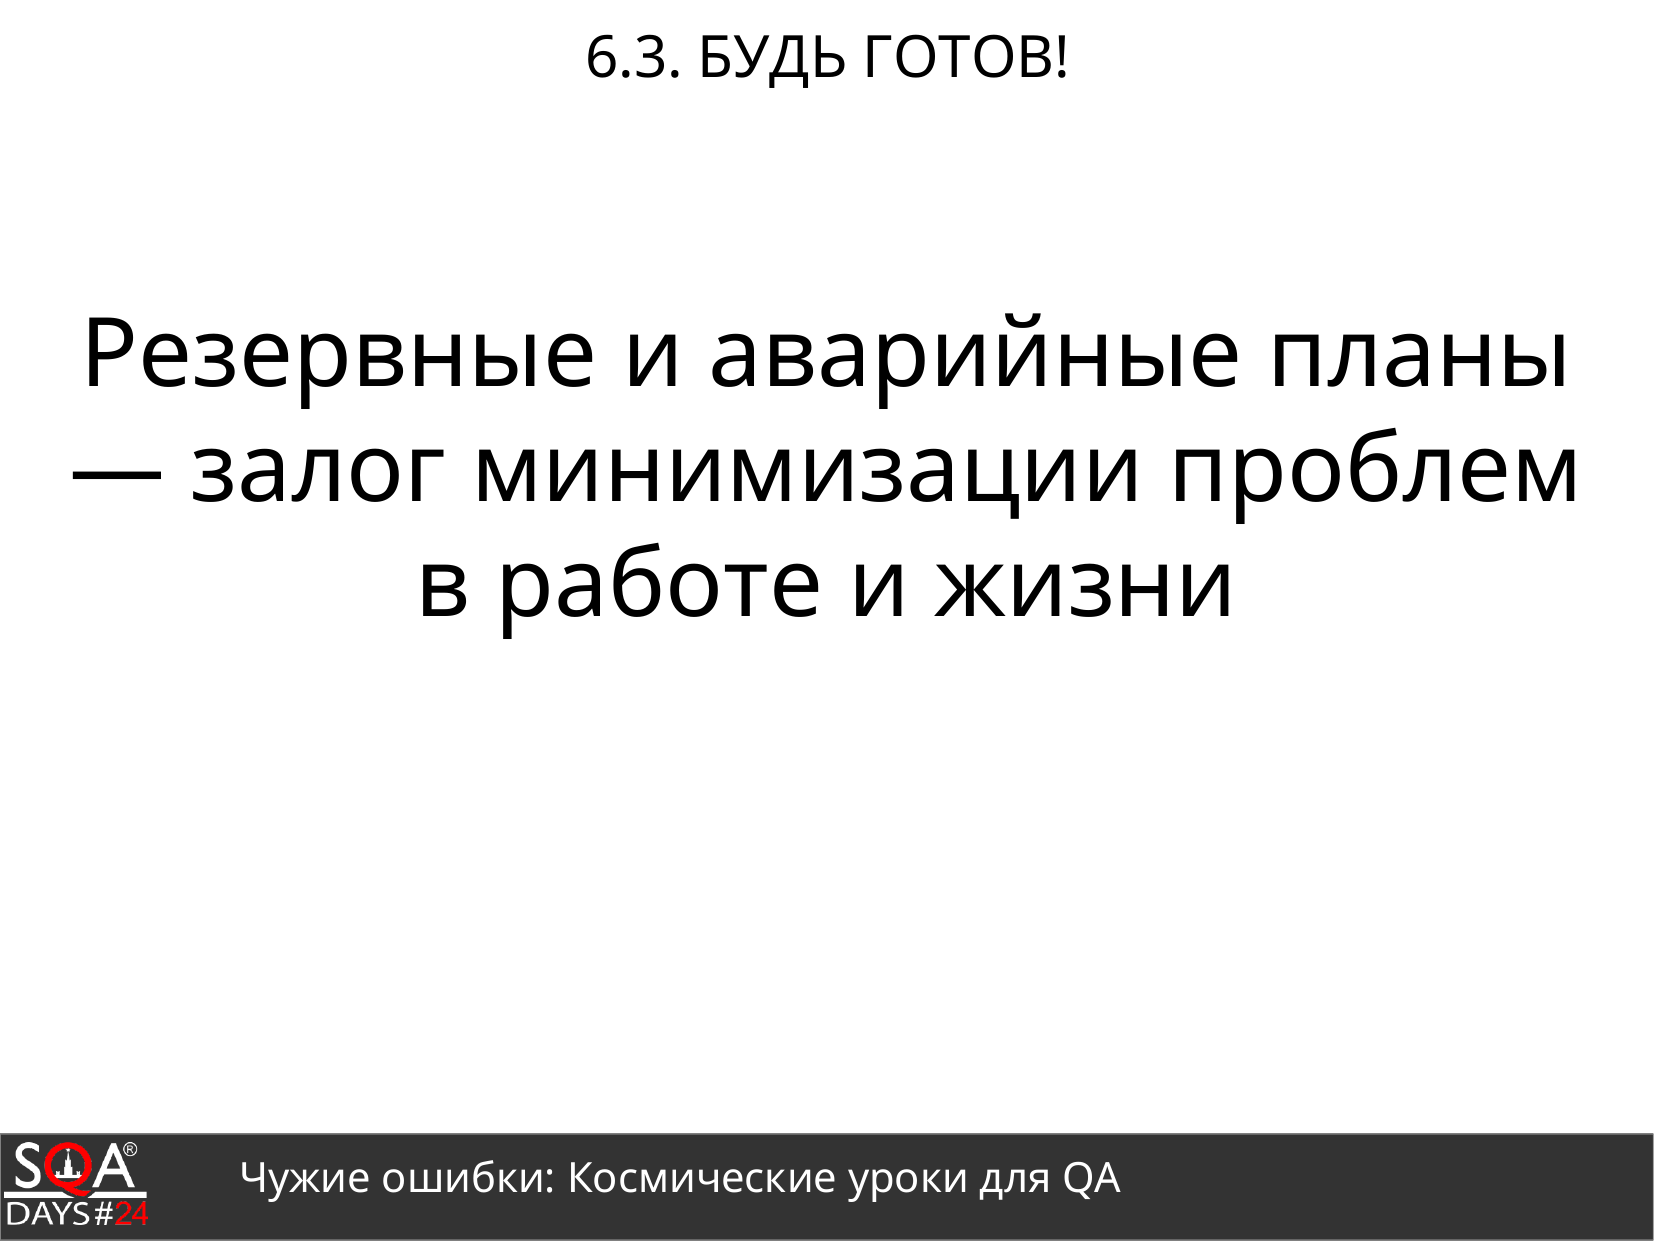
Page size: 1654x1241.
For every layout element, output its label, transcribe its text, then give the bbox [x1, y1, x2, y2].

text_box Резервные и аварийные планы — залог минимизации проблем в работе и жизни [29, 283, 1625, 644]
text_box [0, 1133, 1654, 1241]
text_box 6.3. БУДЬ ГОТОВ! [570, 11, 1084, 97]
picture [4, 1142, 148, 1225]
text_box Чужие ошибки: Космические уроки для QA [224, 1145, 1607, 1229]
